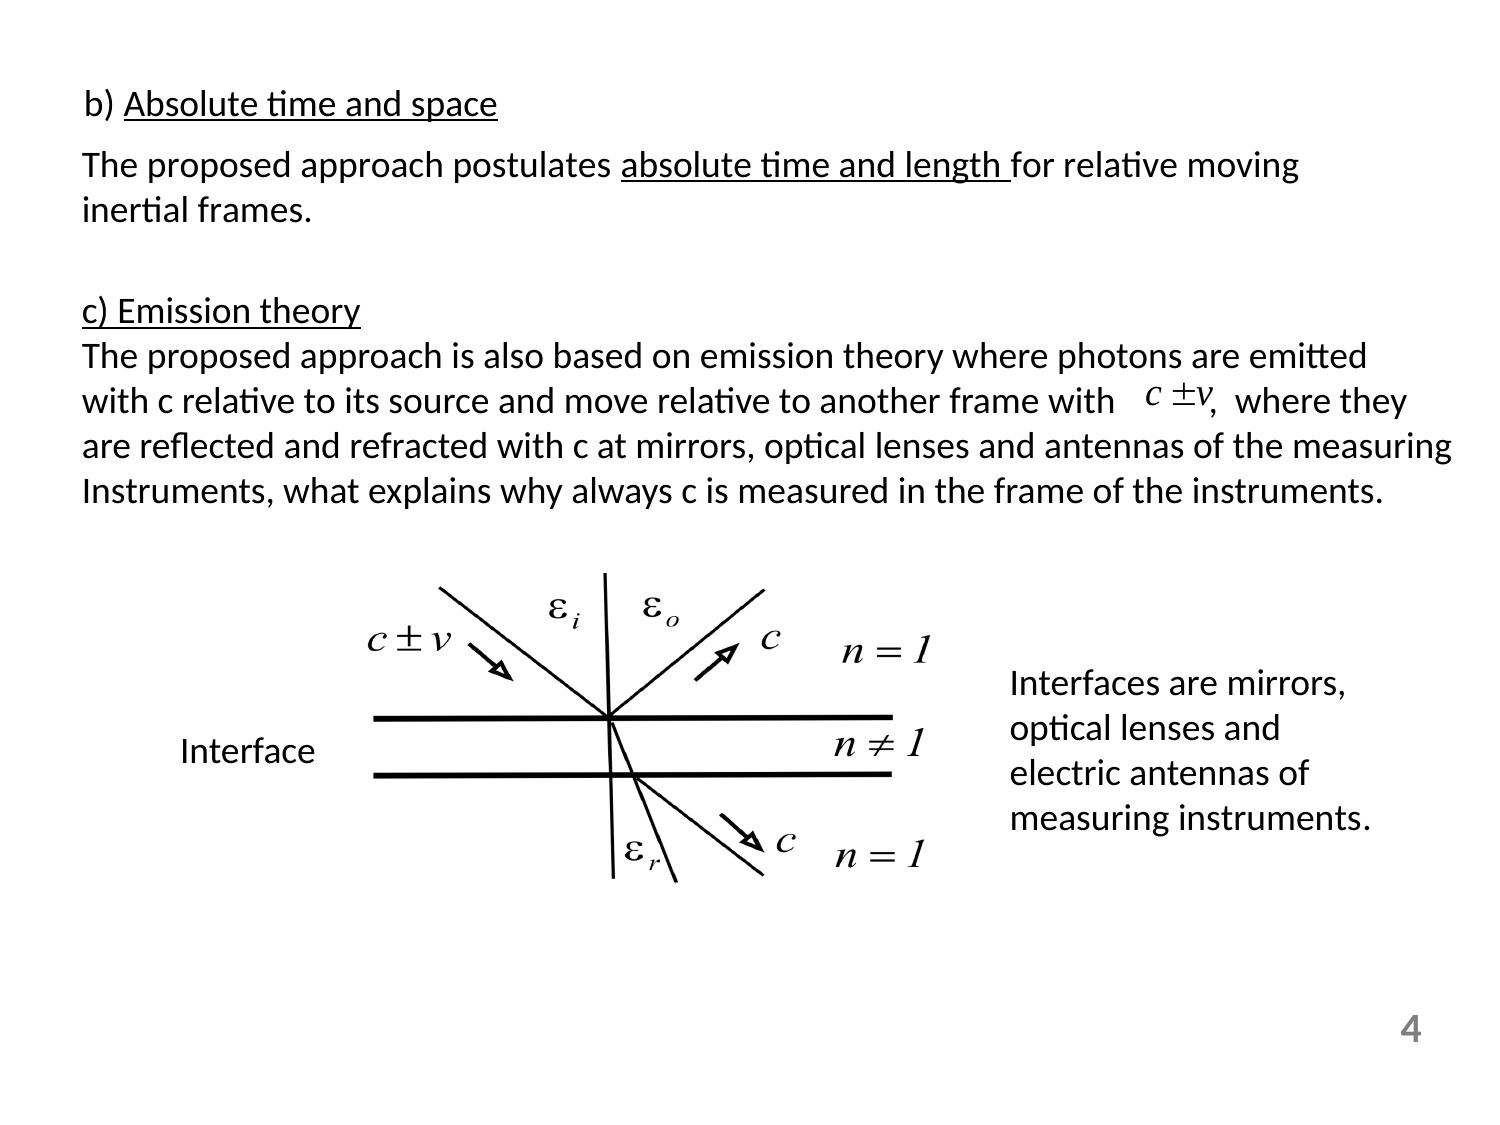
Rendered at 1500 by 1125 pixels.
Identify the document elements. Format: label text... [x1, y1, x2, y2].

text_box The proposed approach postulates absolute time and length for relative moving inertial frames. [66, 132, 1338, 239]
text_box Interfaces are mirrors, optical lenses and electric antennas of measuring instruments. [994, 650, 1391, 847]
text_box Interface [165, 718, 333, 779]
text_box 4 [1385, 992, 1438, 1059]
text_box c) Emission theory The proposed approach is also based on emission theory where photons are emitted with c relative to its source and move relative to another frame with , where they are reflected and refracted with c at mirrors, optical lenses and antennas of the measuring Instruments, what explains why always c is measured in the frame of the instruments. [66, 278, 1494, 567]
text_box b) Absolute time and space [69, 71, 597, 132]
chart [1139, 373, 1220, 416]
picture [360, 573, 940, 883]
